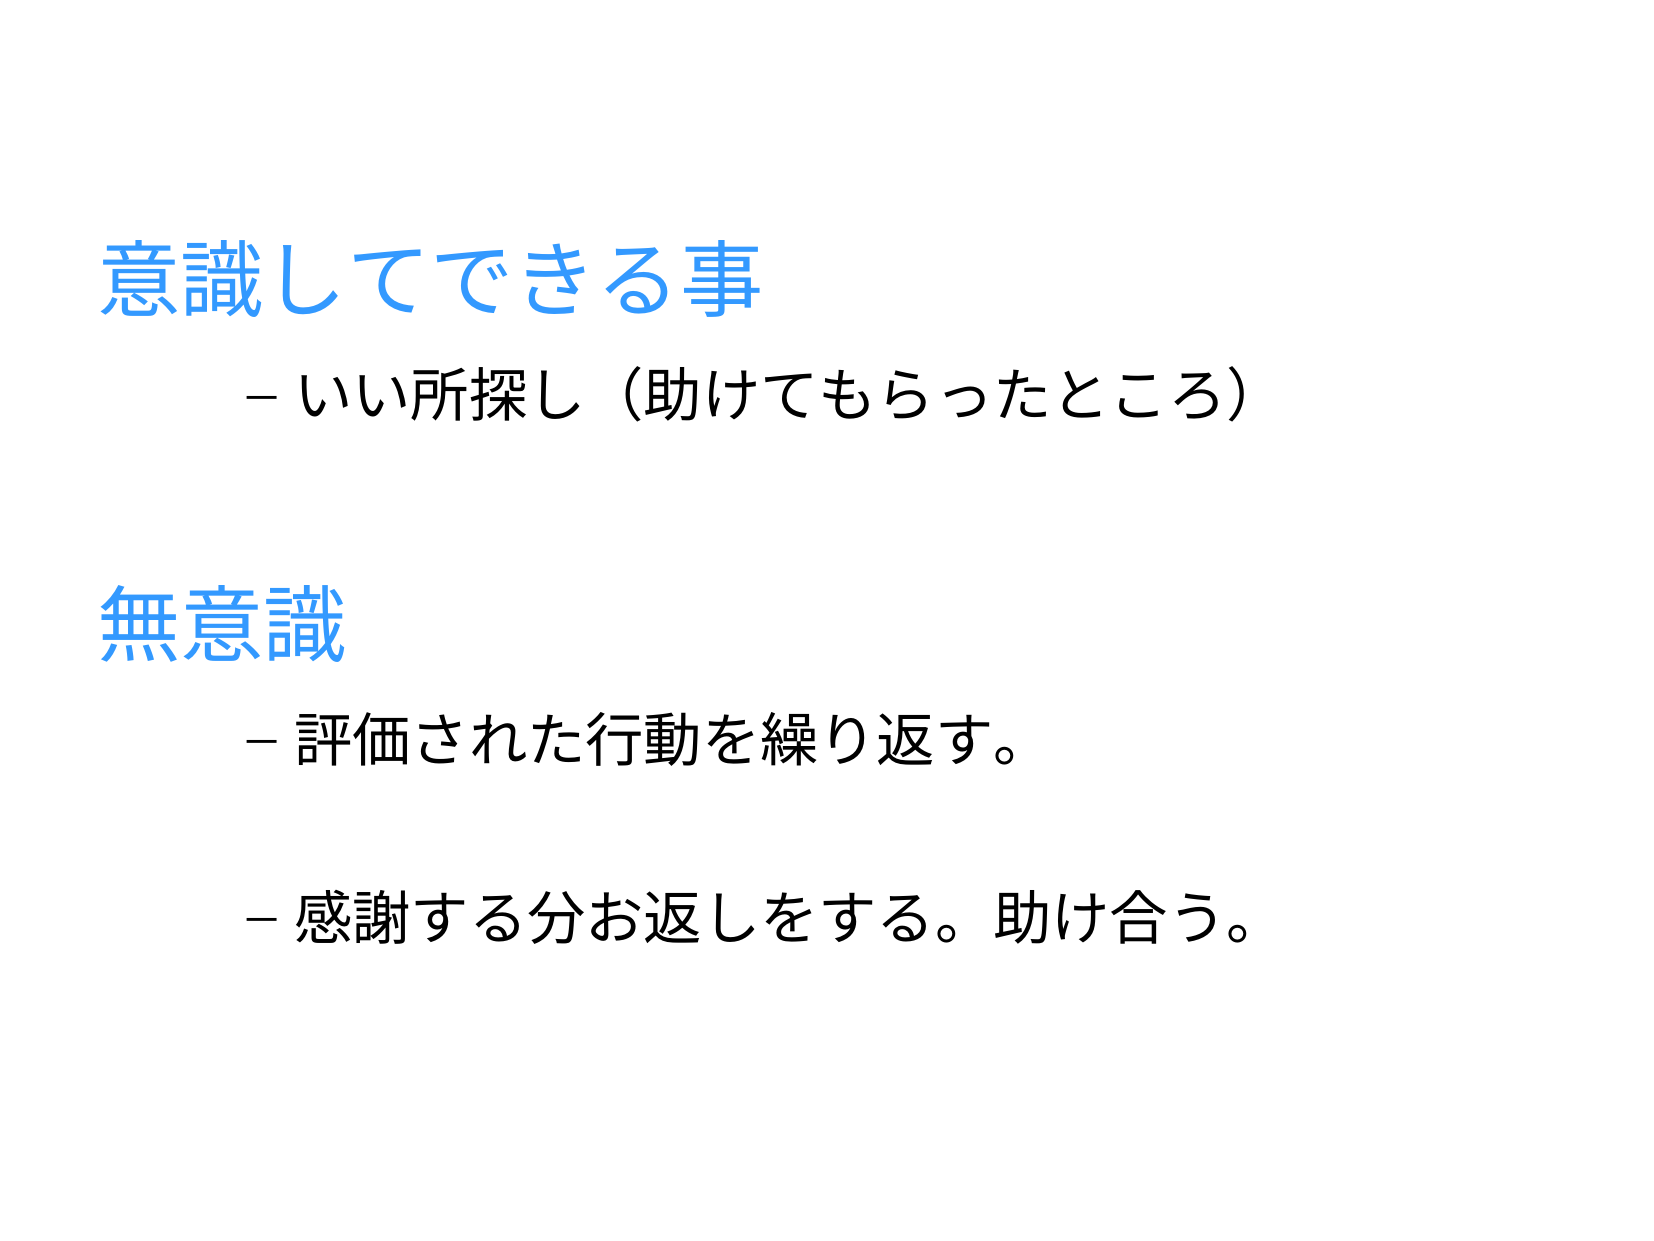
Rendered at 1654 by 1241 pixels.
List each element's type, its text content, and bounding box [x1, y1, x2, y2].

list 意識してできる事 いい所探し（助けてもらったところ） 無意識 評価された行動を繰り返す。 感謝する分お返しをする。助け合う。 [82, 206, 1571, 1010]
